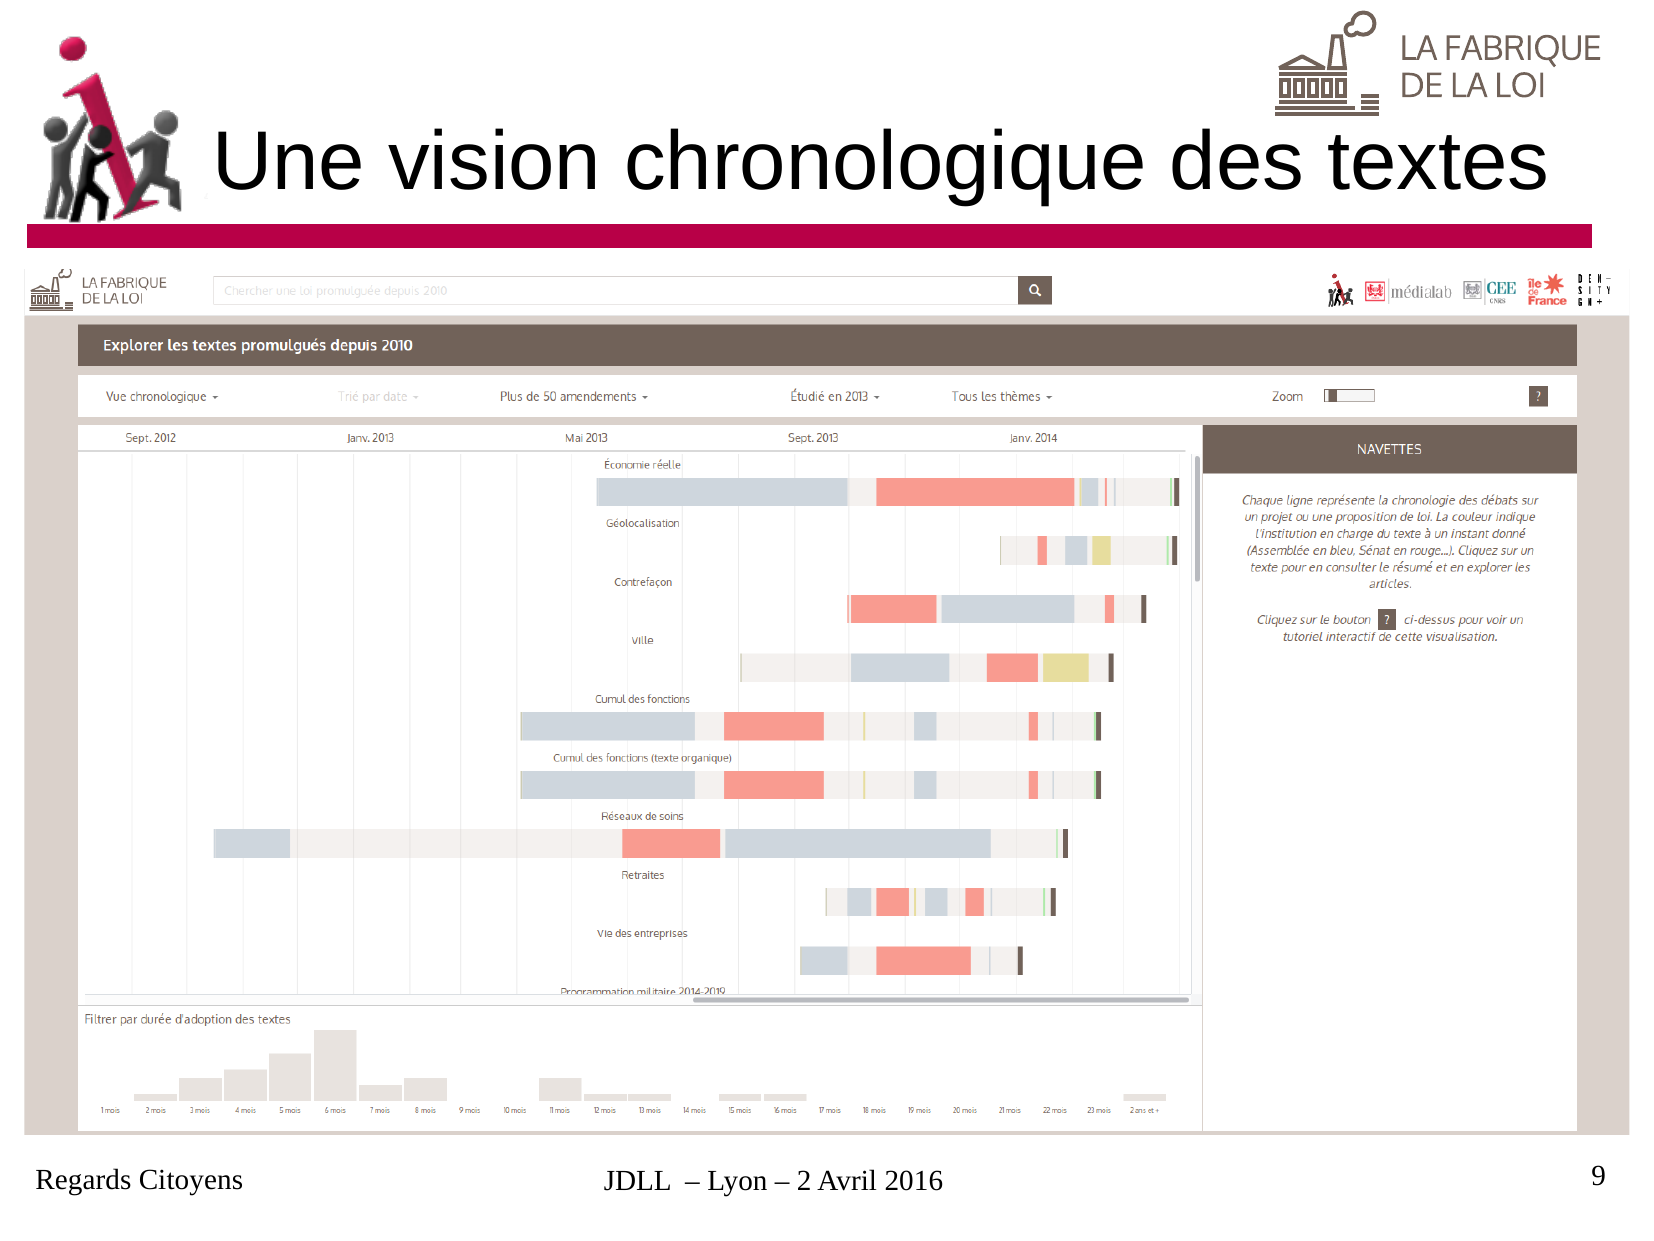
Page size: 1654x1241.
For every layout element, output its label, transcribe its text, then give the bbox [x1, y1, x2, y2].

picture [27, 31, 208, 224]
picture [1264, 5, 1654, 127]
title Une vision chronologique des textes [212, 64, 1625, 258]
picture [24, 269, 1630, 1135]
